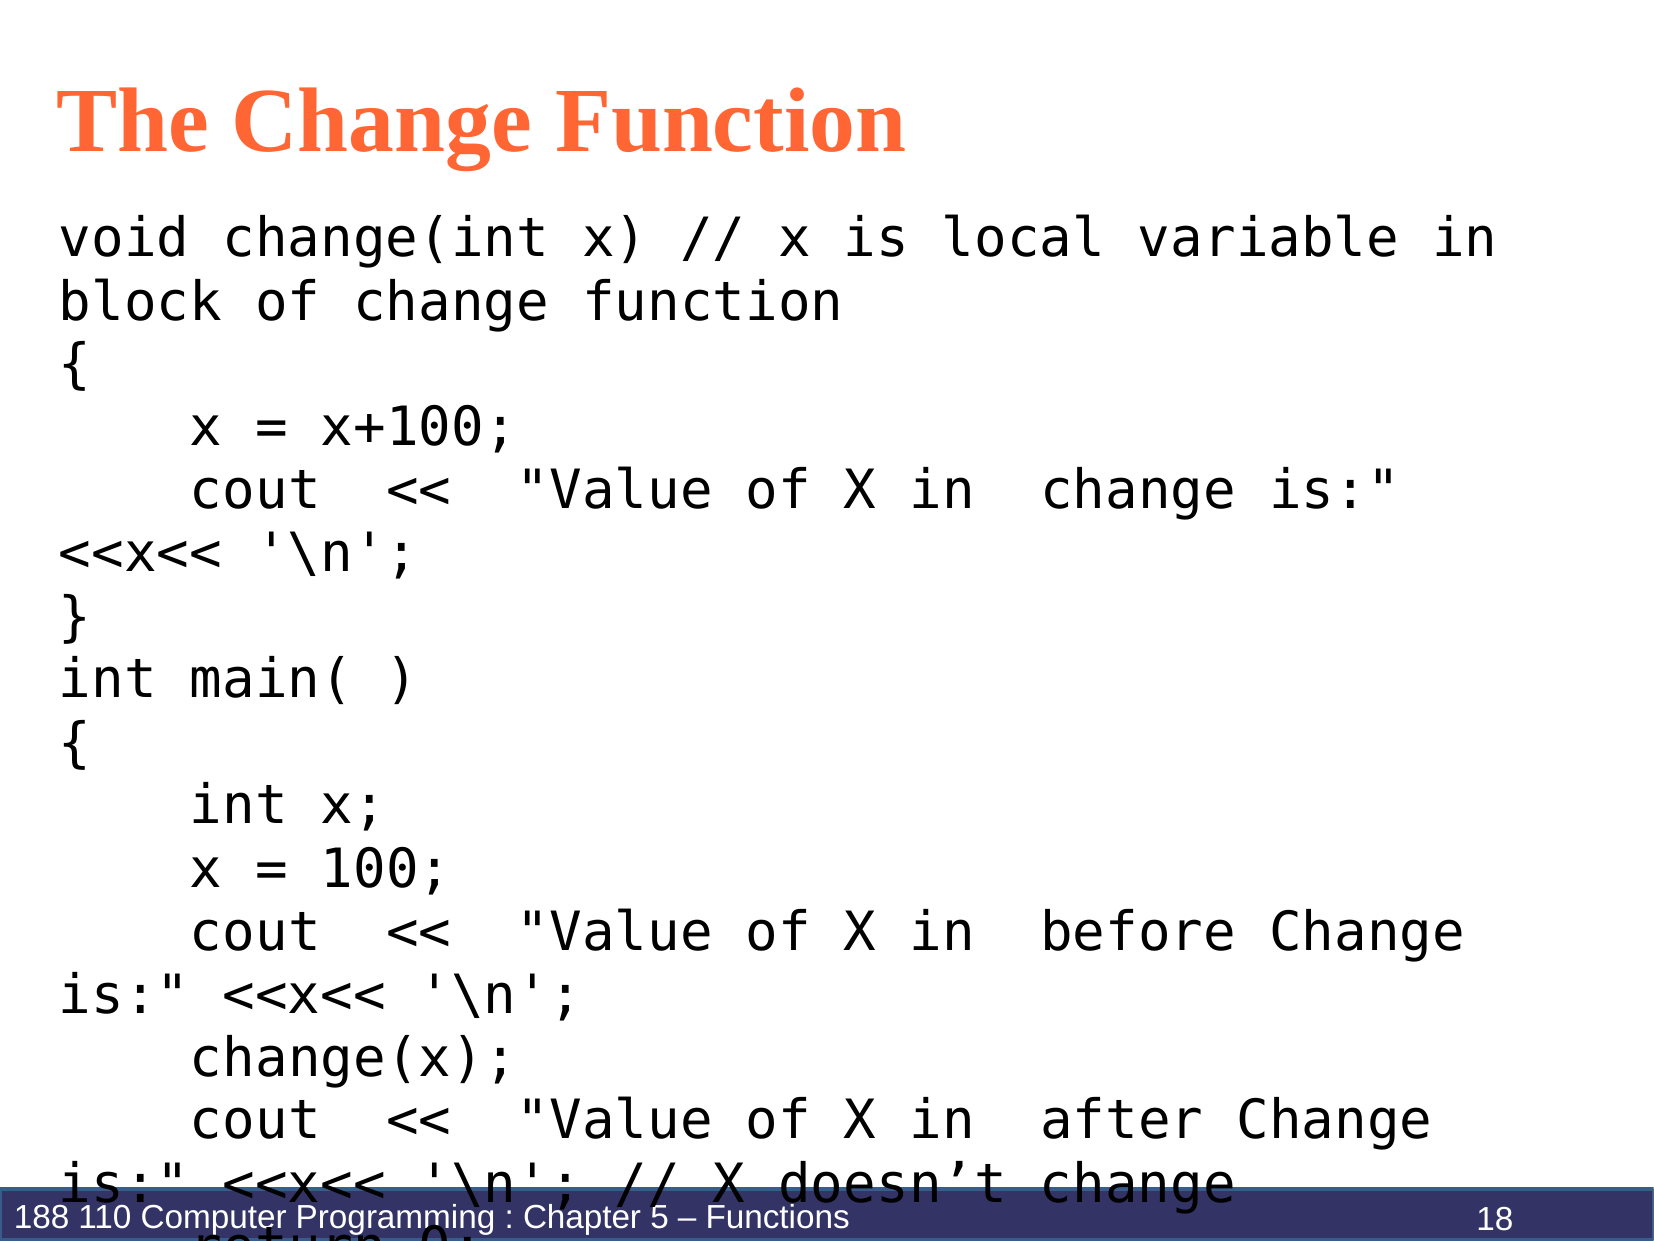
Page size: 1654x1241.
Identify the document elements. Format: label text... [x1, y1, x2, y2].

title The Change Function [55, 58, 1591, 170]
text_box void change(int x) // x is local variable in block of change function { x = x+100; cout << "Value of X in change is:" <<x<< '\n'; } int main( ) { int x; x = 100; cout << "Value of X in before Change is:" <<x<< '\n'; change(x); cout << "Value of X in after Change is:" <<x<< '\n'; // X doesn’t change return 0; } [59, 206, 1595, 1164]
